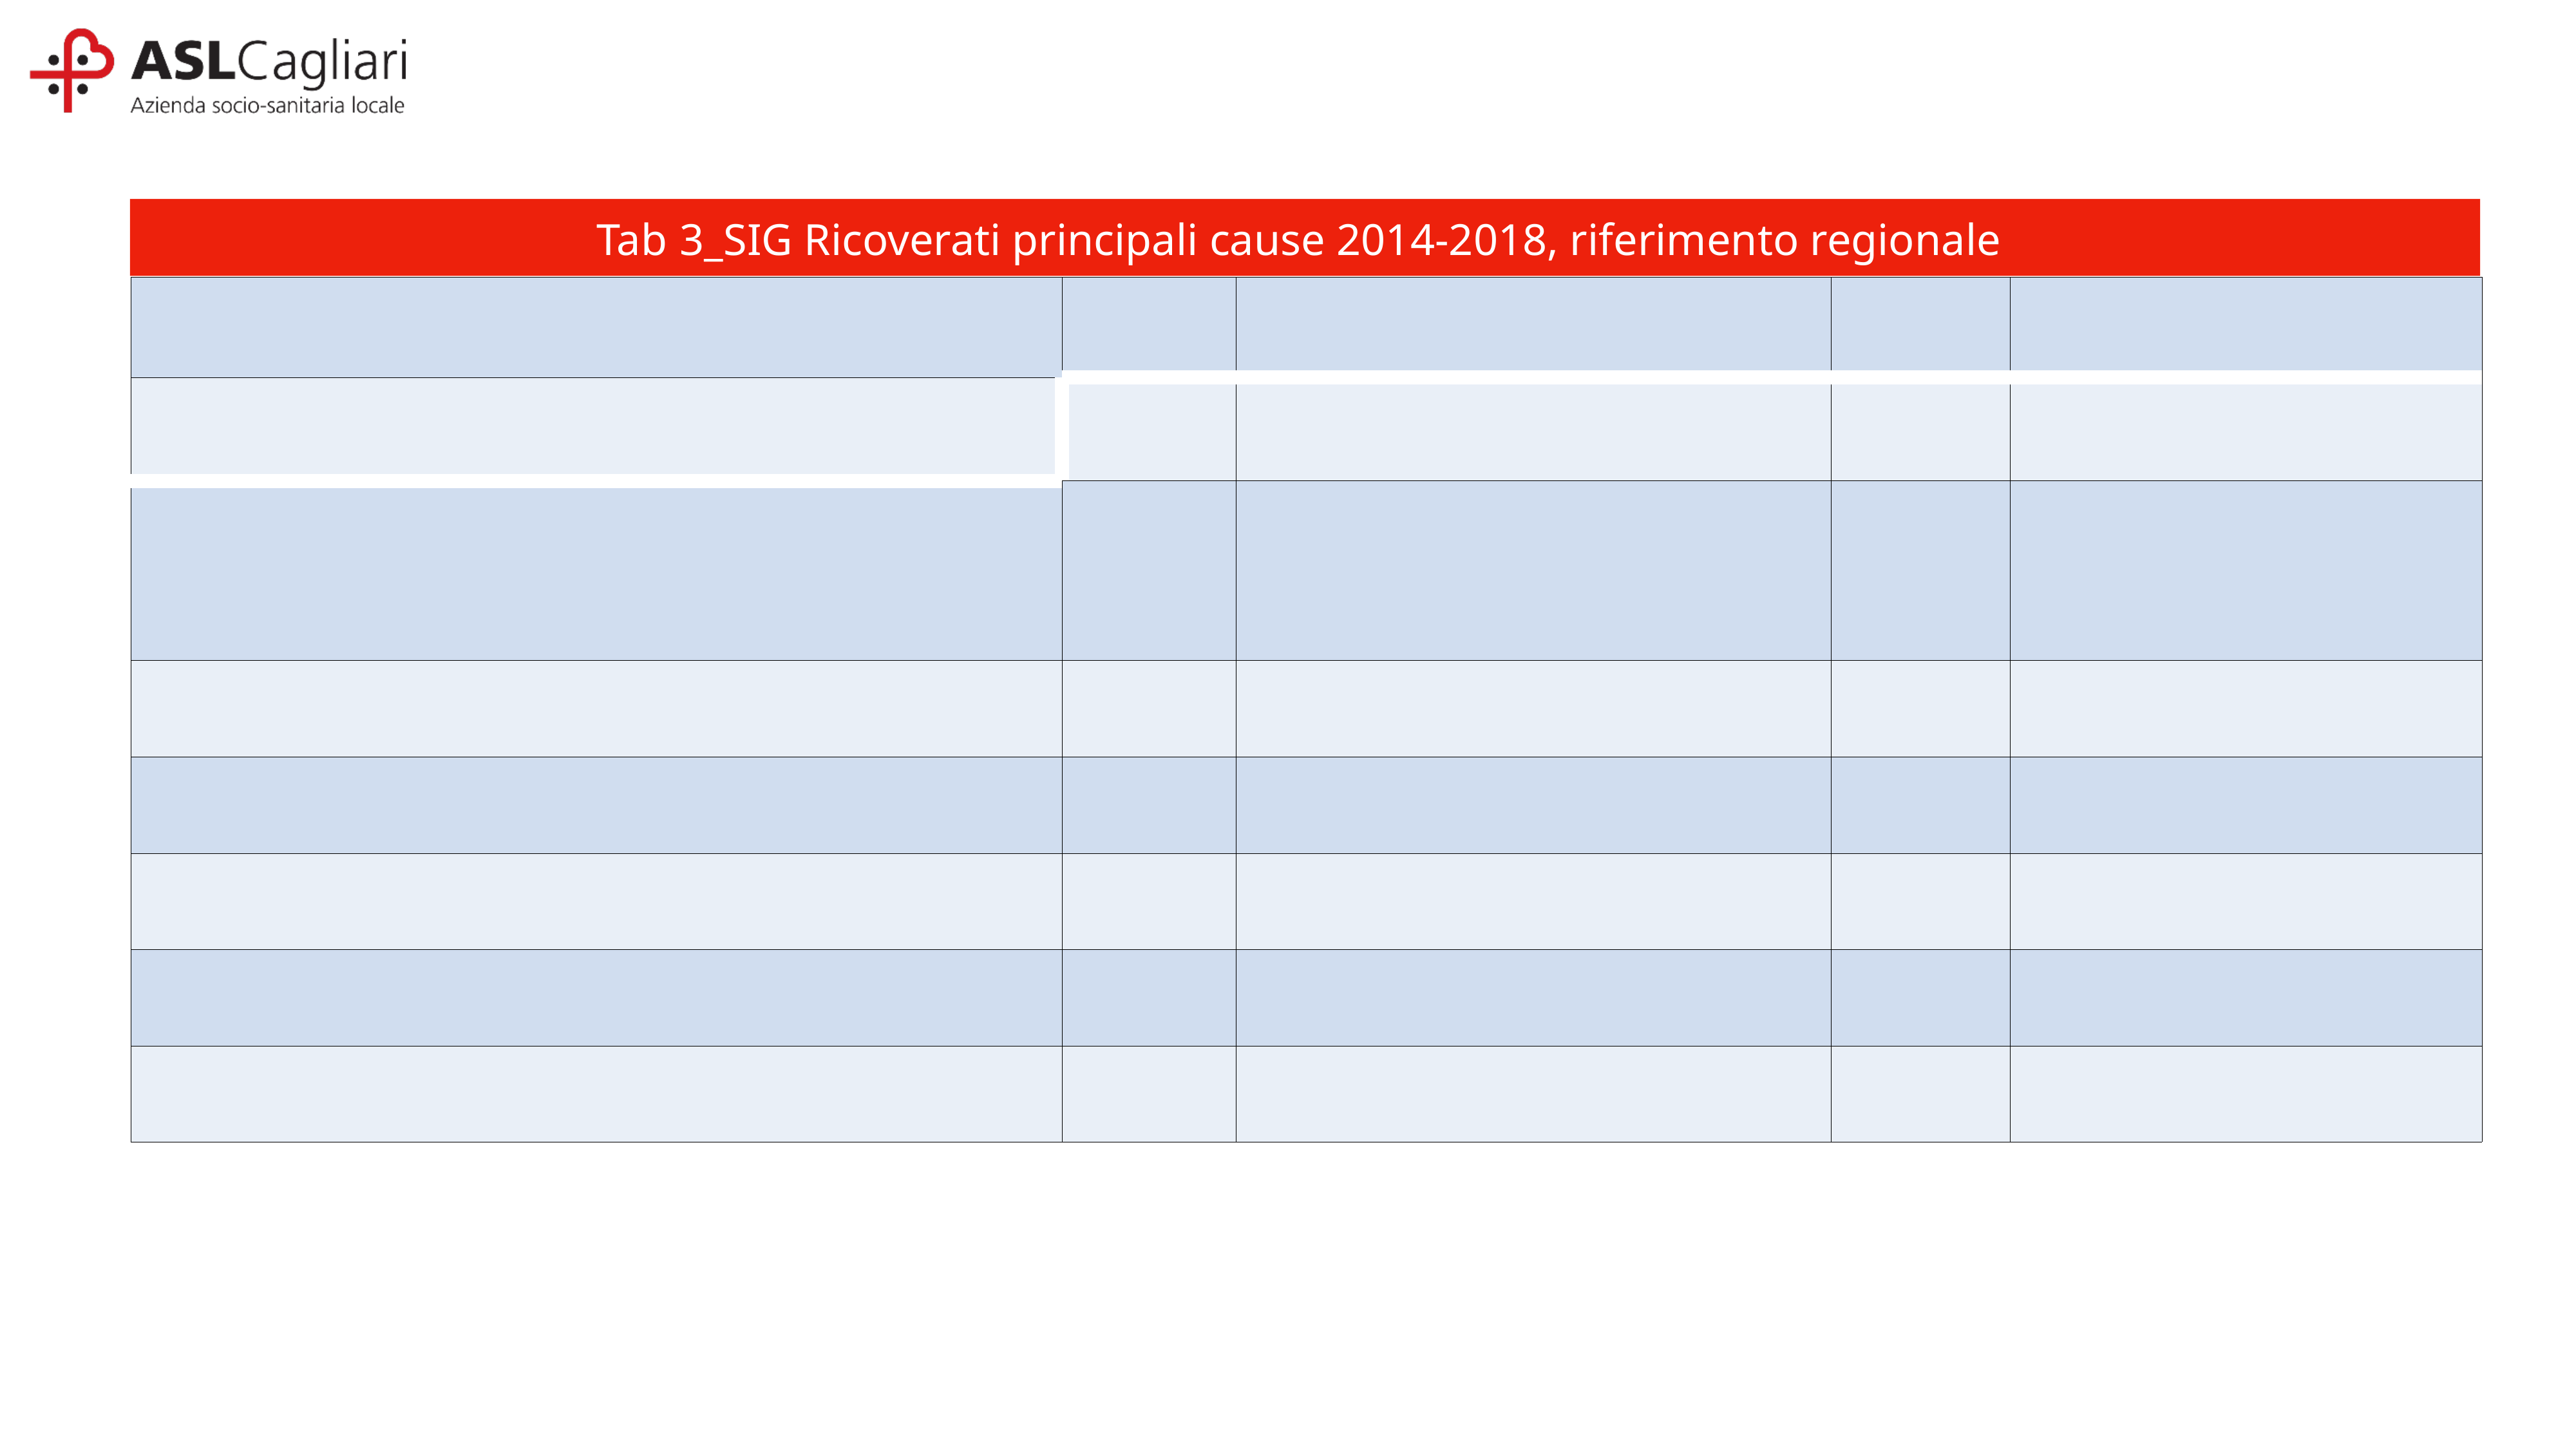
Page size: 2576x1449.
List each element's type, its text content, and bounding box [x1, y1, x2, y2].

table_cell [131, 661, 1062, 757]
table_cell [1236, 854, 1831, 949]
table_cell [1063, 854, 1236, 949]
text_box Tab 3_SIG Ricoverati principali cause 2014-2018, riferimento regionale [129, 198, 2481, 276]
table_cell [2011, 481, 2482, 660]
table_header [1832, 278, 2010, 370]
table_cell [1236, 1046, 1831, 1142]
table_cell [131, 1046, 1062, 1142]
table_cell [1832, 854, 2010, 949]
table_cell [2011, 384, 2482, 480]
table_cell [1236, 950, 1831, 1046]
table_cell [131, 488, 1062, 660]
table_header [131, 278, 1062, 377]
table_cell [1236, 384, 1831, 480]
picture [29, 25, 406, 120]
table_cell [1063, 661, 1236, 757]
table_cell [1832, 661, 2010, 757]
table_cell [1832, 757, 2010, 853]
table_cell [2011, 661, 2482, 757]
table_cell [1832, 384, 2010, 480]
table_cell [1236, 661, 1831, 757]
table_cell [2011, 950, 2482, 1046]
table_cell [131, 854, 1062, 949]
table_cell [1063, 481, 1236, 660]
table_cell [131, 378, 1055, 474]
table_cell [1236, 757, 1831, 853]
table_cell [131, 950, 1062, 1046]
table_header [2011, 278, 2482, 370]
table_cell [2011, 854, 2482, 949]
table_cell [1063, 757, 1236, 853]
table_cell [1063, 950, 1236, 1046]
table_cell [1069, 384, 1236, 480]
table_cell [1832, 1046, 2010, 1142]
table_cell [1832, 950, 2010, 1046]
table_header [1063, 278, 1236, 370]
table_cell [2011, 757, 2482, 853]
table_cell [1832, 481, 2010, 660]
table_header [1236, 278, 1831, 370]
table_cell [2011, 1046, 2482, 1142]
table_cell [131, 757, 1062, 853]
table_cell [1236, 481, 1831, 660]
table_cell [1063, 1046, 1236, 1142]
